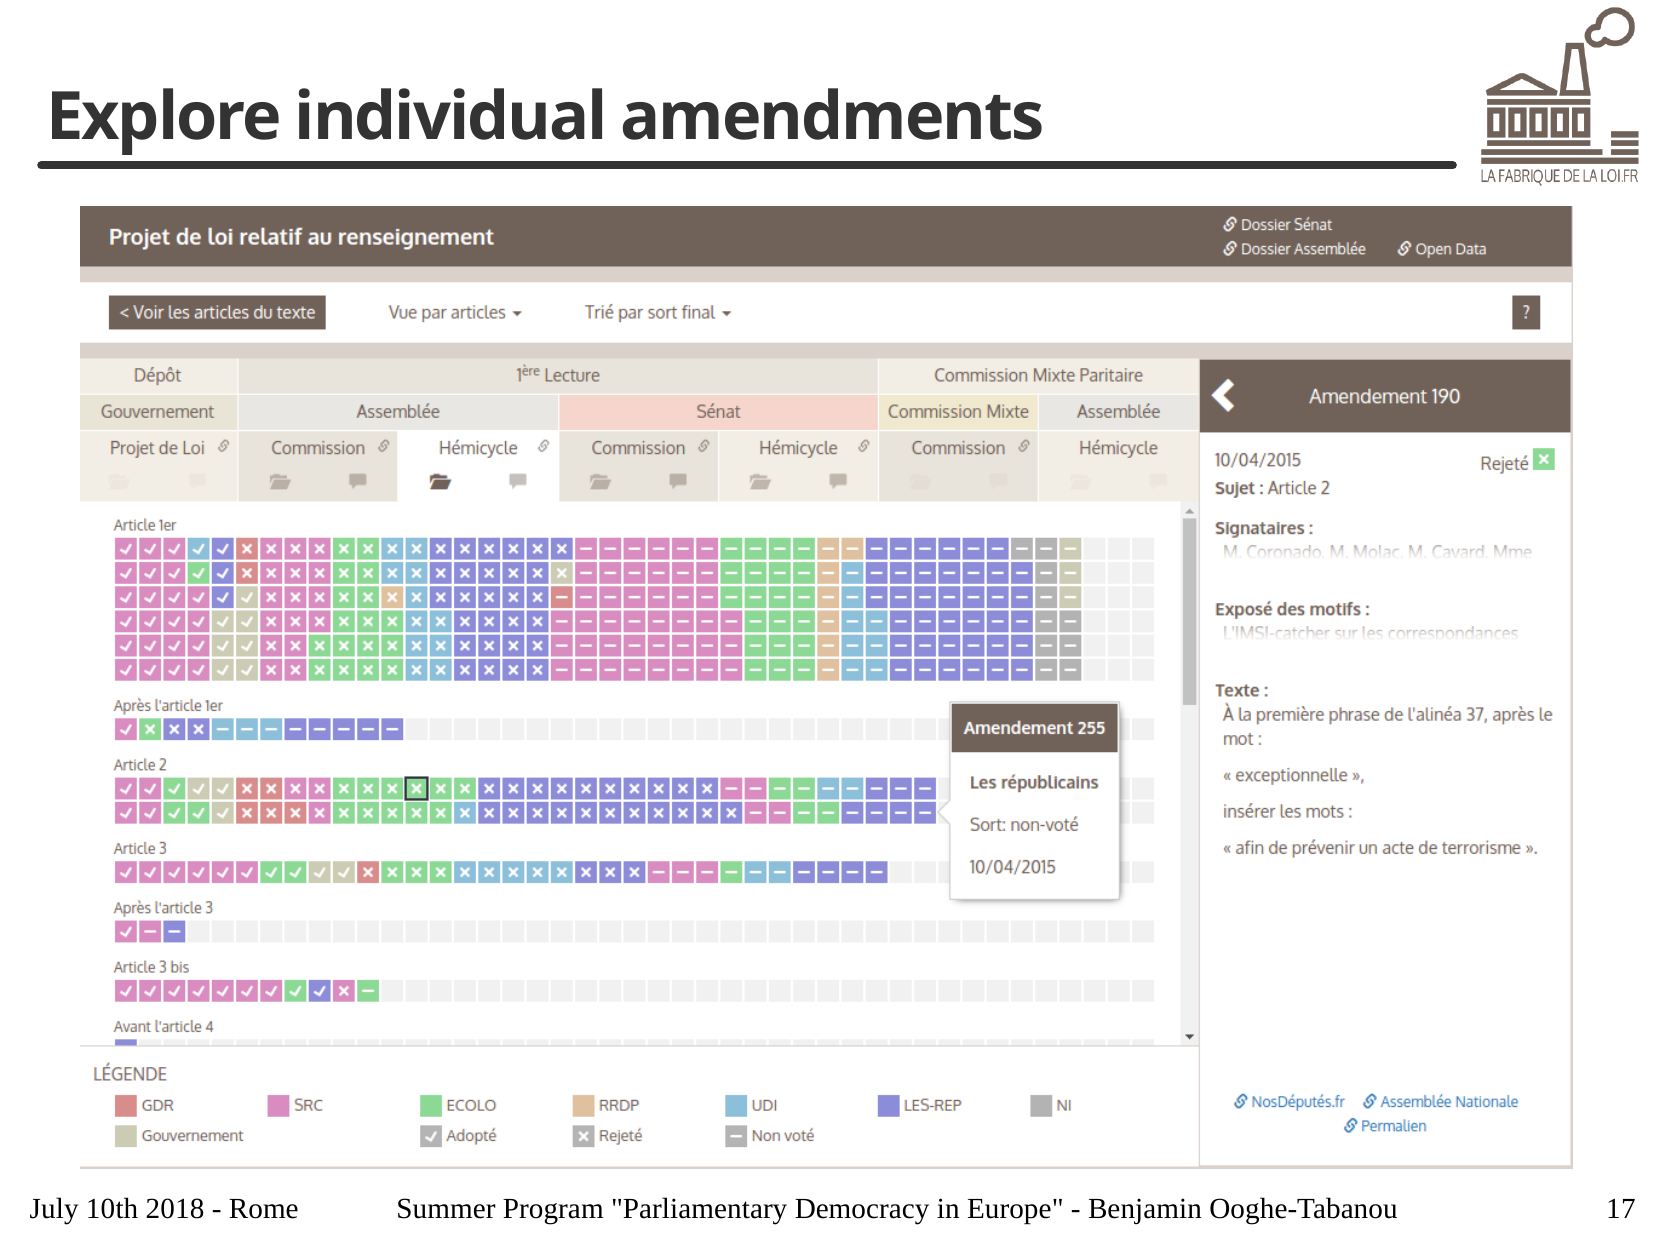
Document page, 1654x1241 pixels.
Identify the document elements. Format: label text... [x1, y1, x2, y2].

picture [80, 206, 1573, 1169]
title Explore individual amendments [29, 37, 1518, 189]
picture [1464, 0, 1654, 189]
